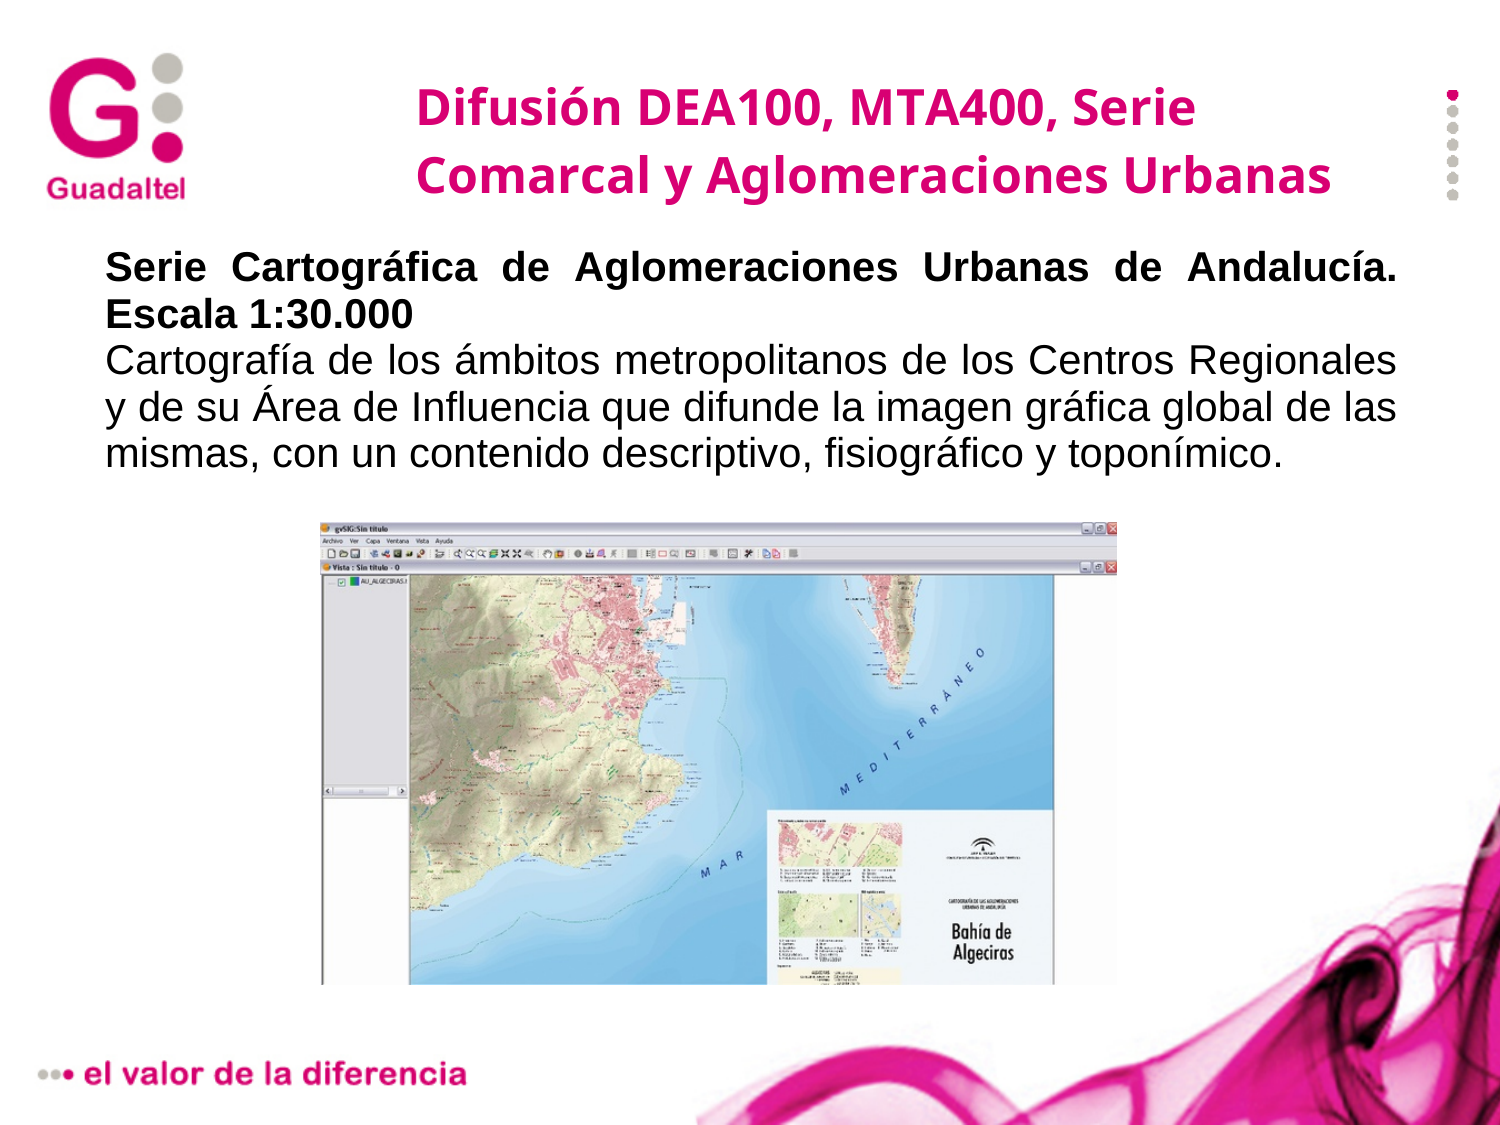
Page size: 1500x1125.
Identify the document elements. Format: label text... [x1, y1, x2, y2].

picture [0, 0, 1500, 1125]
text_box Serie Cartográfica de Aglomeraciones Urbanas de Andalucía. Escala 1:30.000 Cartografía de los ámbitos metropolitanos de los Centros Regionales y de su Área de Influencia que difunde la imagen gráfica global de las mismas, con un contenido descriptivo, fisiográfico y toponímico. [90, 236, 1414, 568]
text_box Difusión DEA100, MTA400, Serie Comarcal y Aglomeraciones Urbanas [400, 64, 1376, 136]
